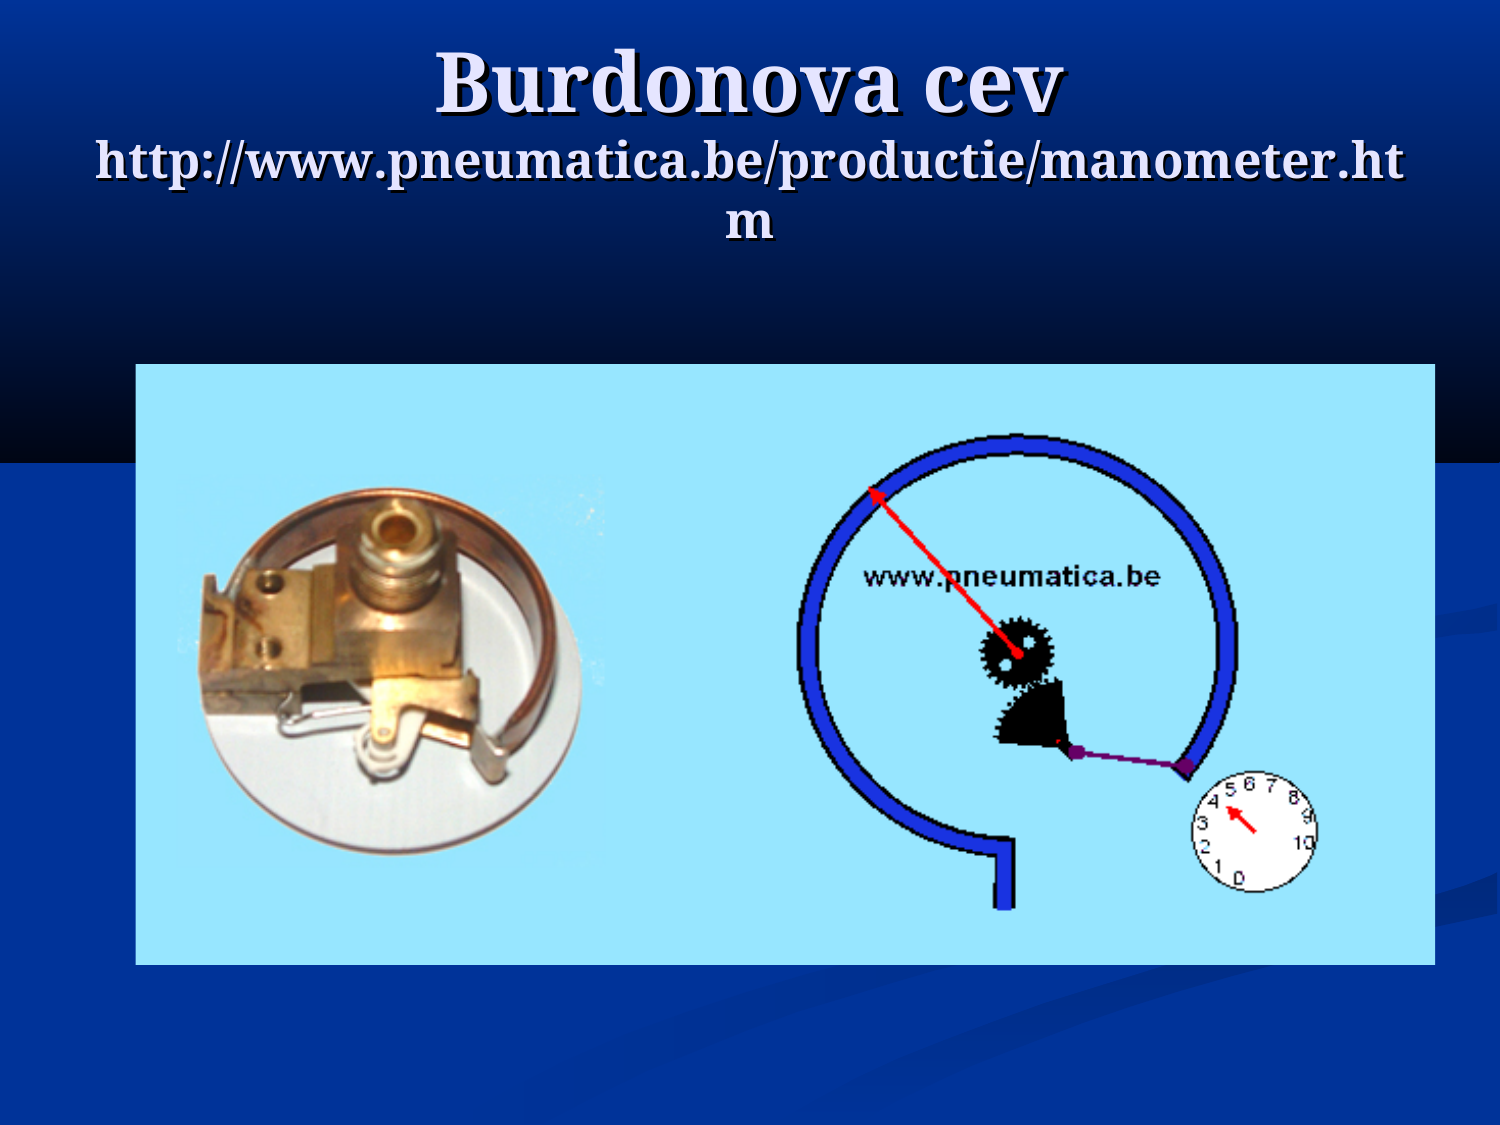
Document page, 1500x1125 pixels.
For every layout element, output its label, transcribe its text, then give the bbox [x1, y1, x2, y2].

title Burdonova cev http://www.pneumatica.be/productie/manometer.htm [75, 45, 1426, 233]
picture [135, 364, 1436, 965]
